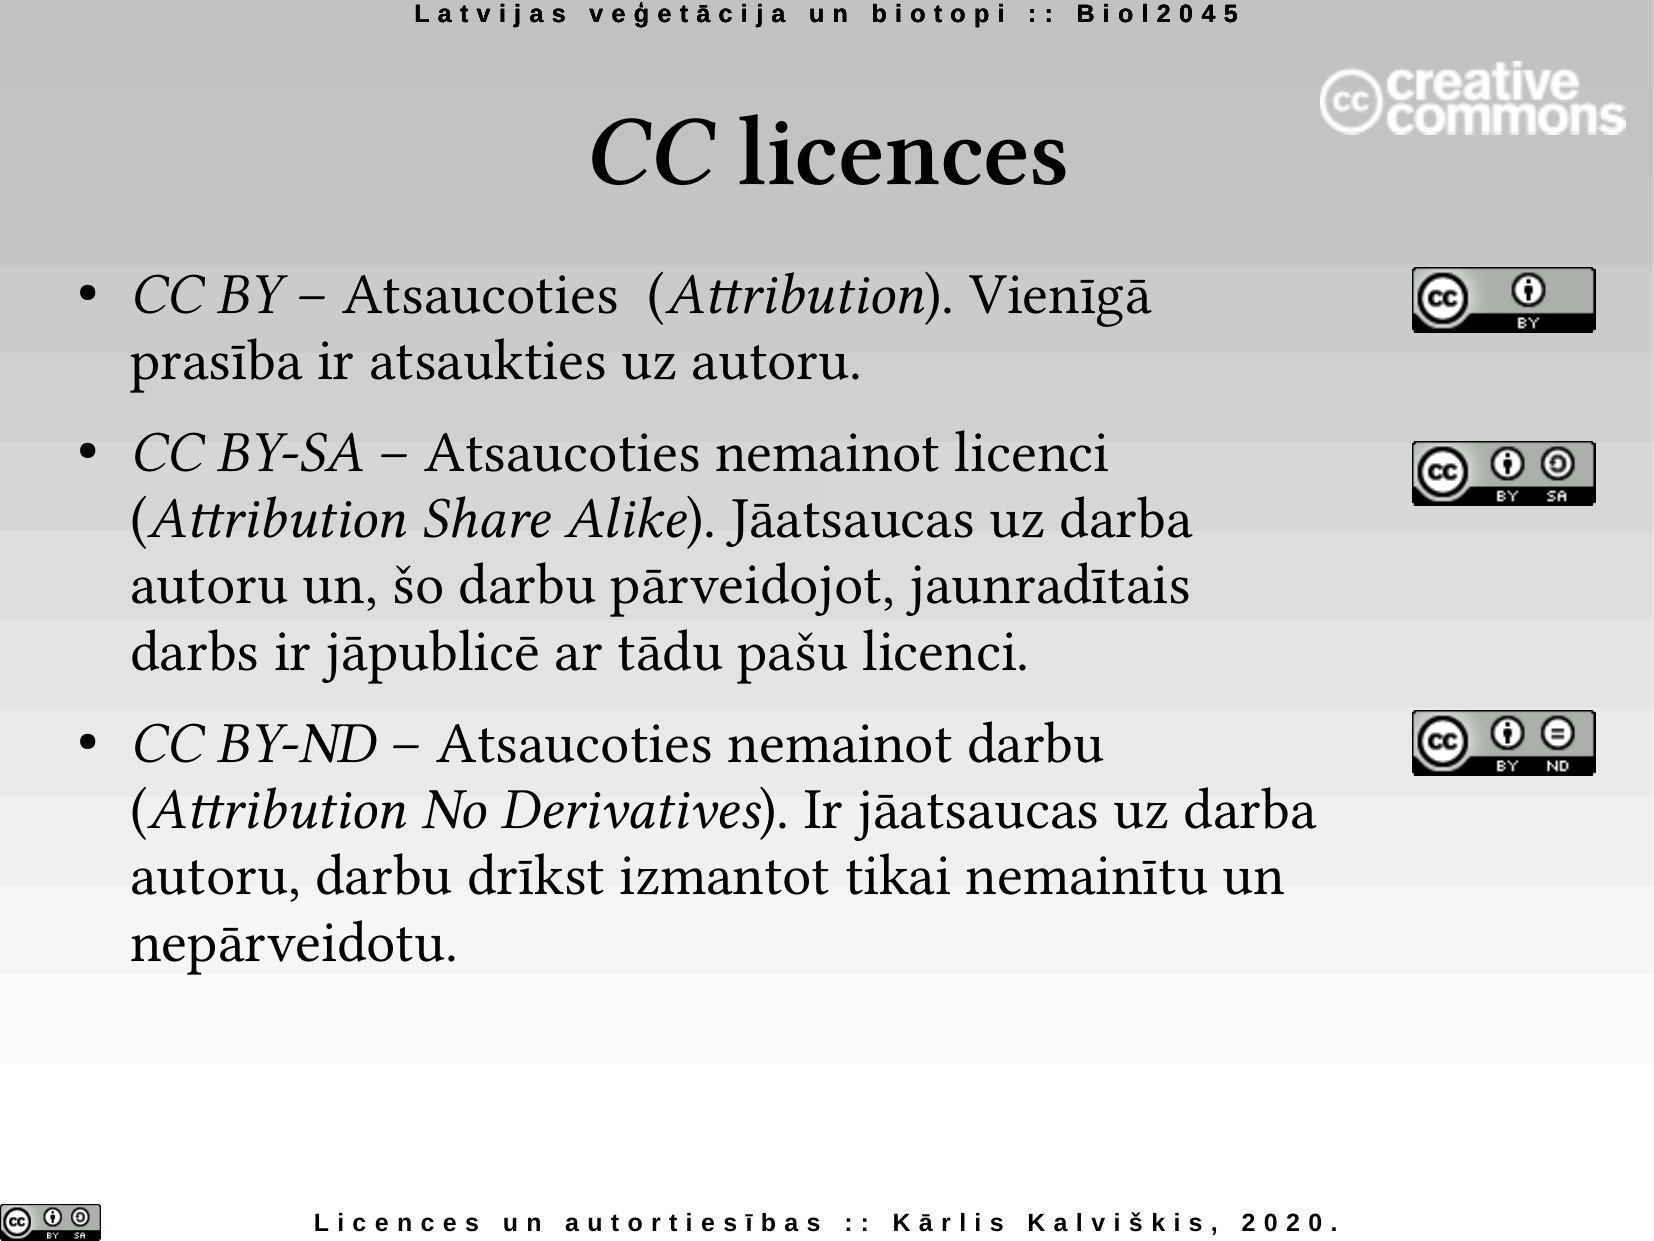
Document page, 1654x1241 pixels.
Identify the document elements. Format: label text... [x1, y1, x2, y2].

title CC licences [59, 37, 1596, 266]
picture [0, 0, 1654, 1241]
list CC BY – Atsaucoties (Attribution). Vienīgā prasība ir atsaukties uz autoru. CC BY-SA – Atsaucoties nemainot licenci (Attribution Share Alike). Jāatsaucas uz darba autoru un, šo darbu pārveidojot, jaunradītais darbs ir jāpublicē ar tādu pašu licenci. CC BY-ND – Atsaucoties nemainot darbu (Attribution No Derivatives). Ir jāatsaucas uz darba autoru, darbu drīkst izmantot tikai nemainītu un nepārveidotu. [59, 261, 1325, 981]
